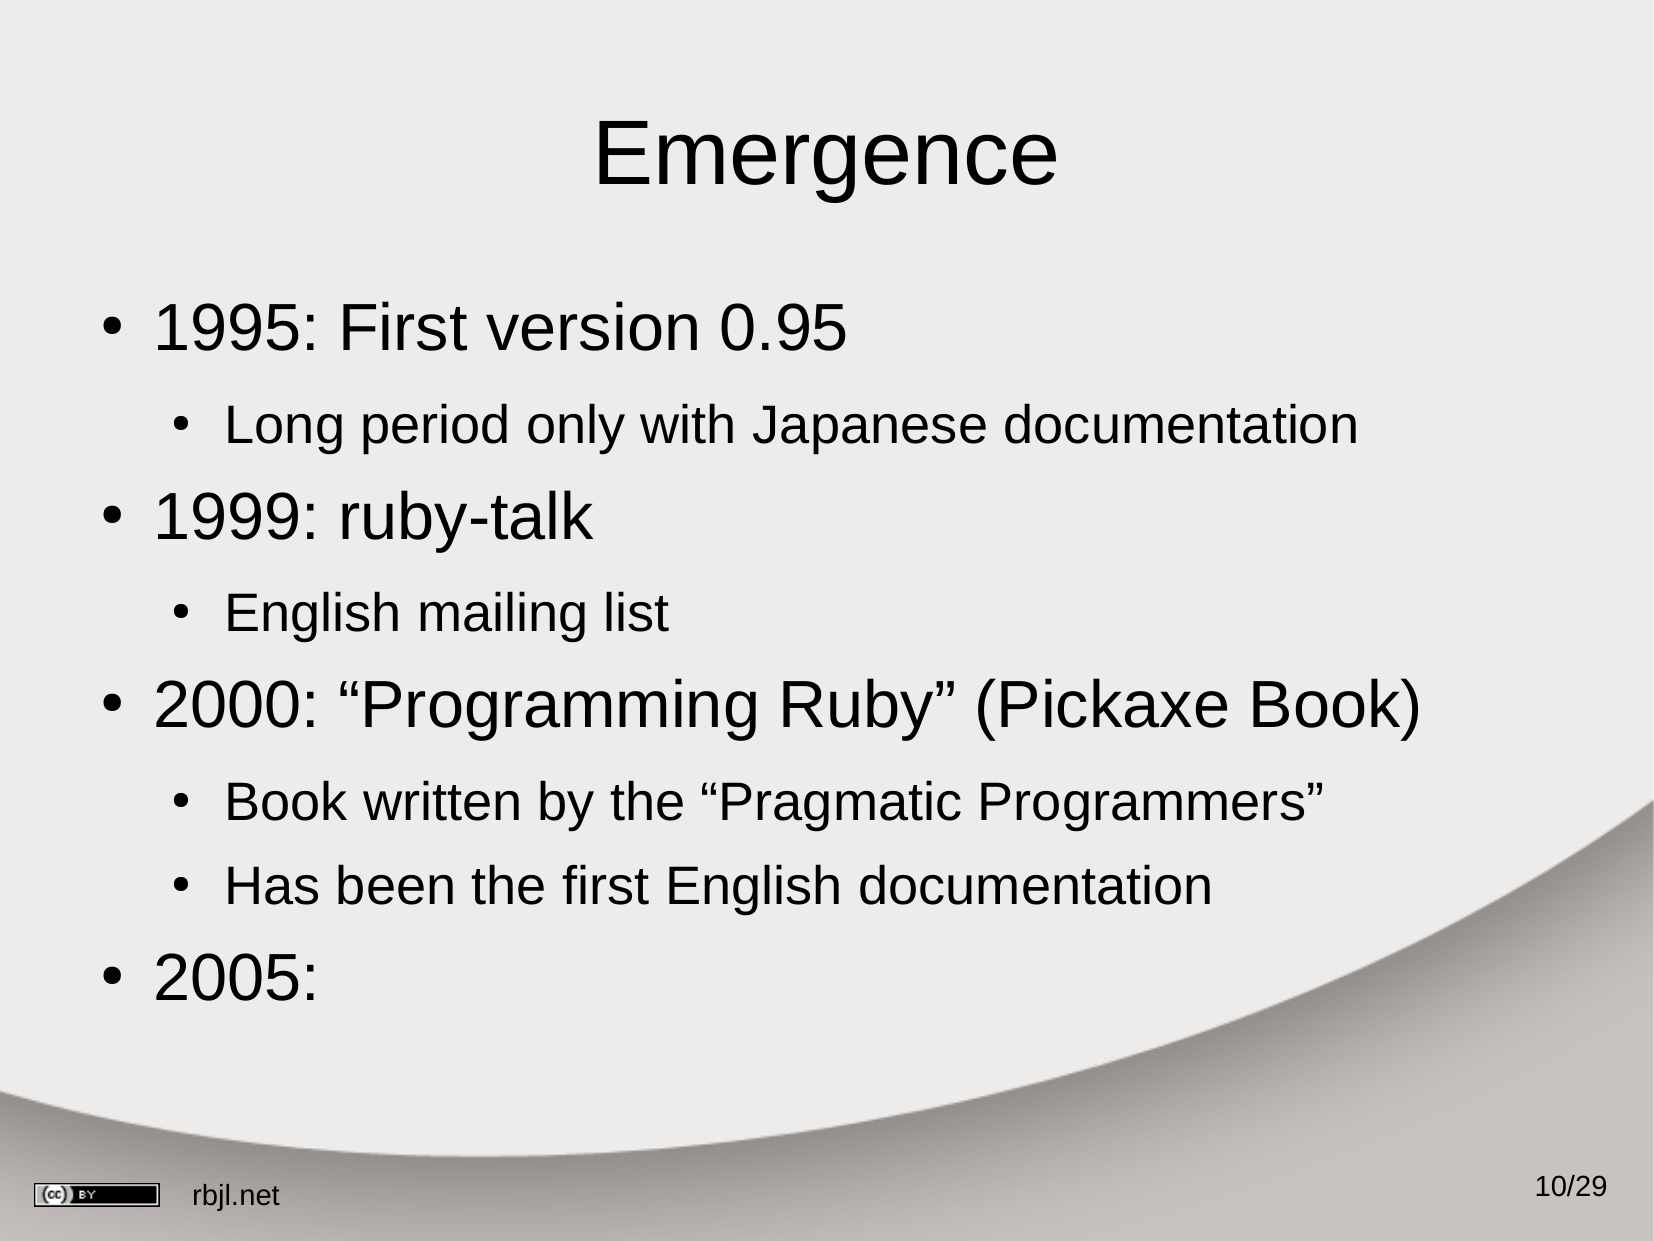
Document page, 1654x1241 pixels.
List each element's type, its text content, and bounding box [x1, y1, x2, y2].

picture [0, 0, 1654, 1241]
list 1995: First version 0.95 Long period only with Japanese documentation 1999: ruby-talk English mailing list 2000: “Programming Ruby” (Pickaxe Book) Book written by the “Pragmatic Programmers” Has been the first English documentation 2005: [82, 290, 1595, 1094]
title Emergence [82, 49, 1571, 257]
